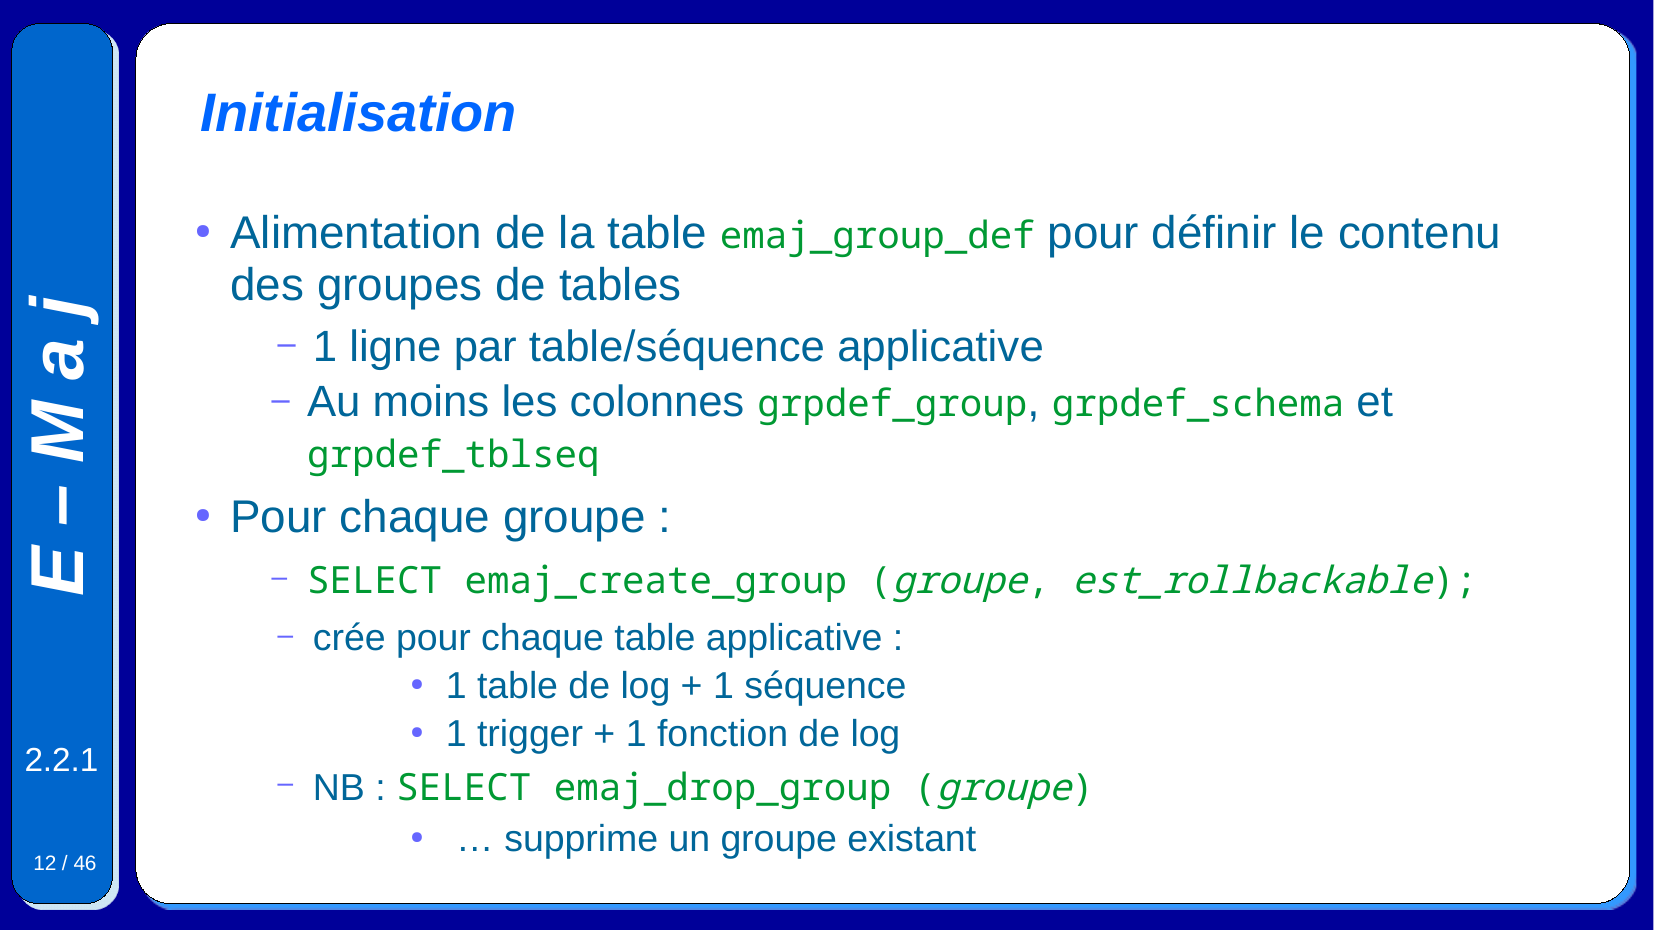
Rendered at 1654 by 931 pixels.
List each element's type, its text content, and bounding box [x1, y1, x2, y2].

title Initialisation [200, 34, 1575, 191]
list Alimentation de la table emaj_group_def pour définir le contenu des groupes de tables 1 ligne par table/séquence applicative Au moins les colonnes grpdef_group, grpdef_schema et grpdef_tblseq Pour chaque groupe : SELECT emaj_create_group (groupe, est_rollbackable); crée pour chaque table applicative : 1 table de log + 1 séquence 1 trigger + 1 fonction de log NB : SELECT emaj_drop_group (groupe) … supprime un groupe existant [177, 206, 1587, 839]
